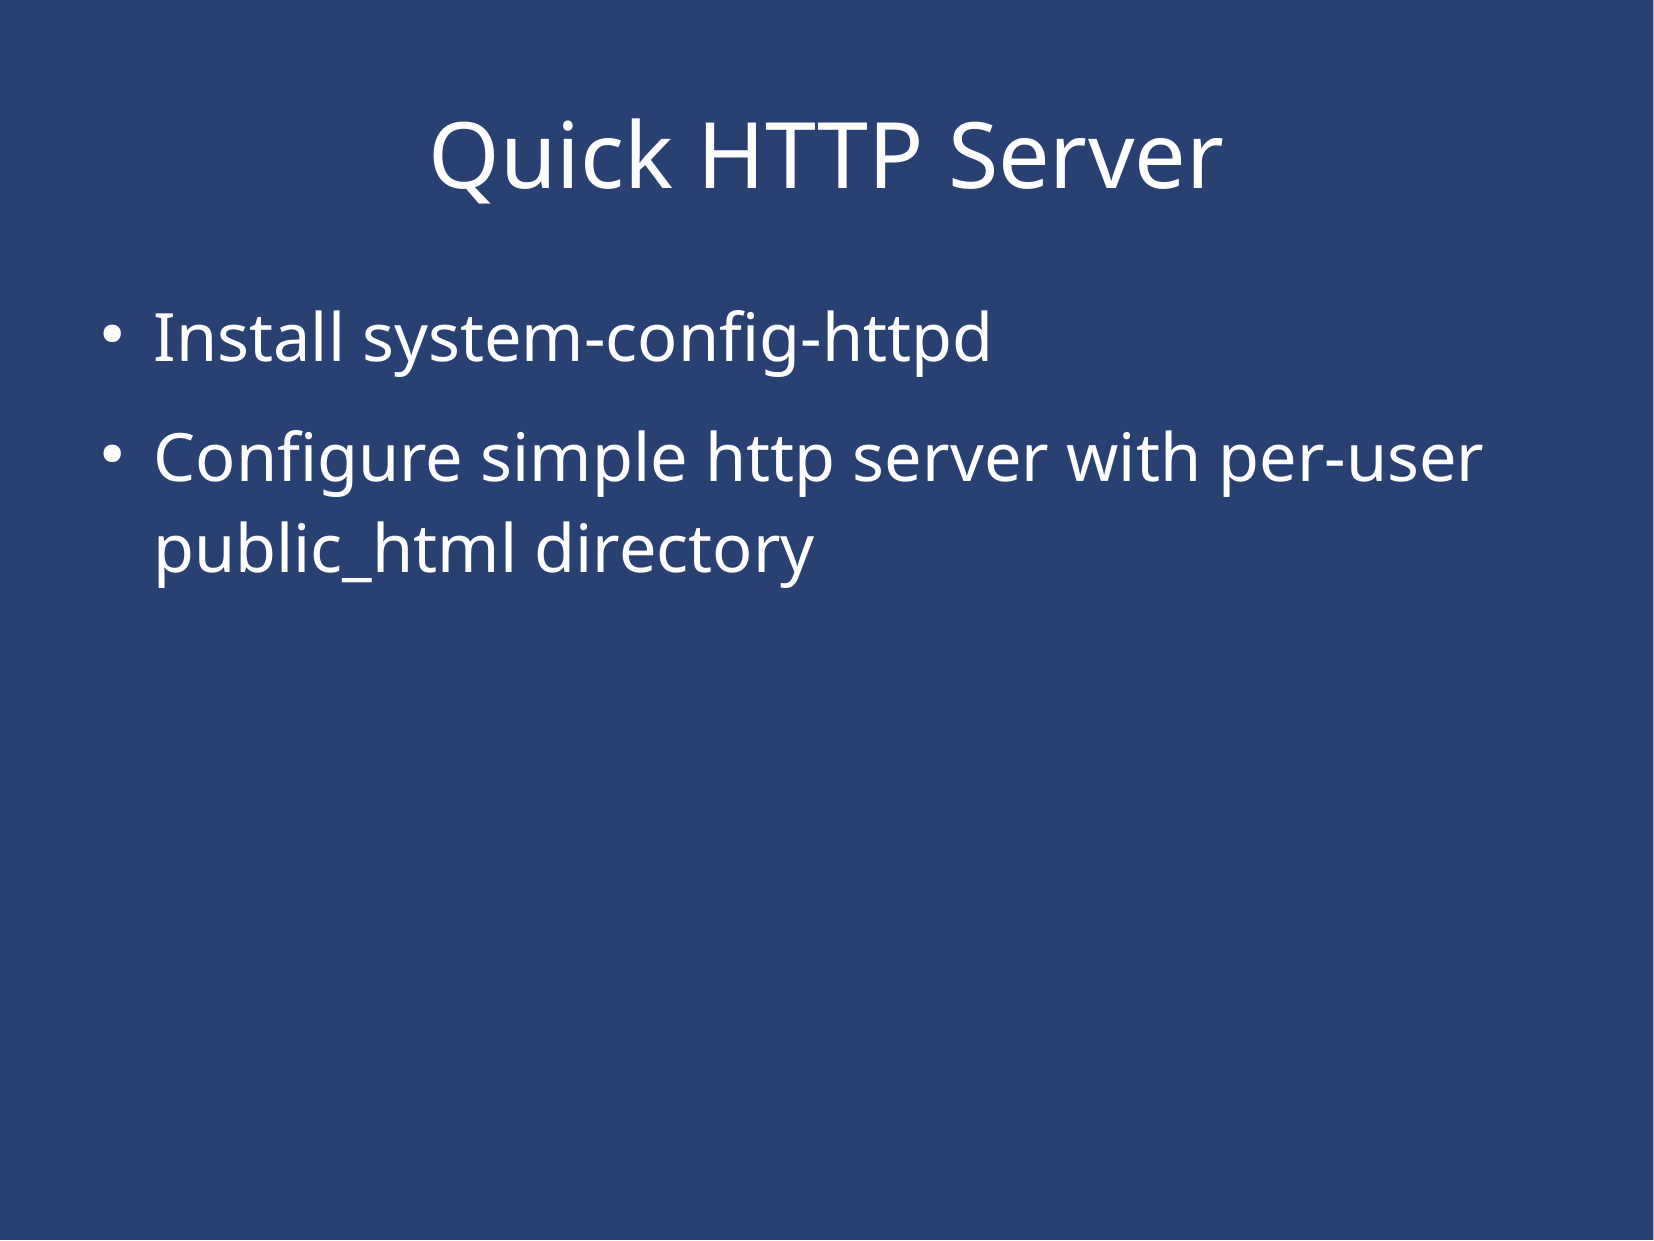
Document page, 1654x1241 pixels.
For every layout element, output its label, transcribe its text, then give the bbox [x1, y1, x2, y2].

list Install system-config-httpd Configure simple http server with per-user public_html directory [82, 290, 1571, 1109]
title Quick HTTP Server [82, 49, 1571, 257]
